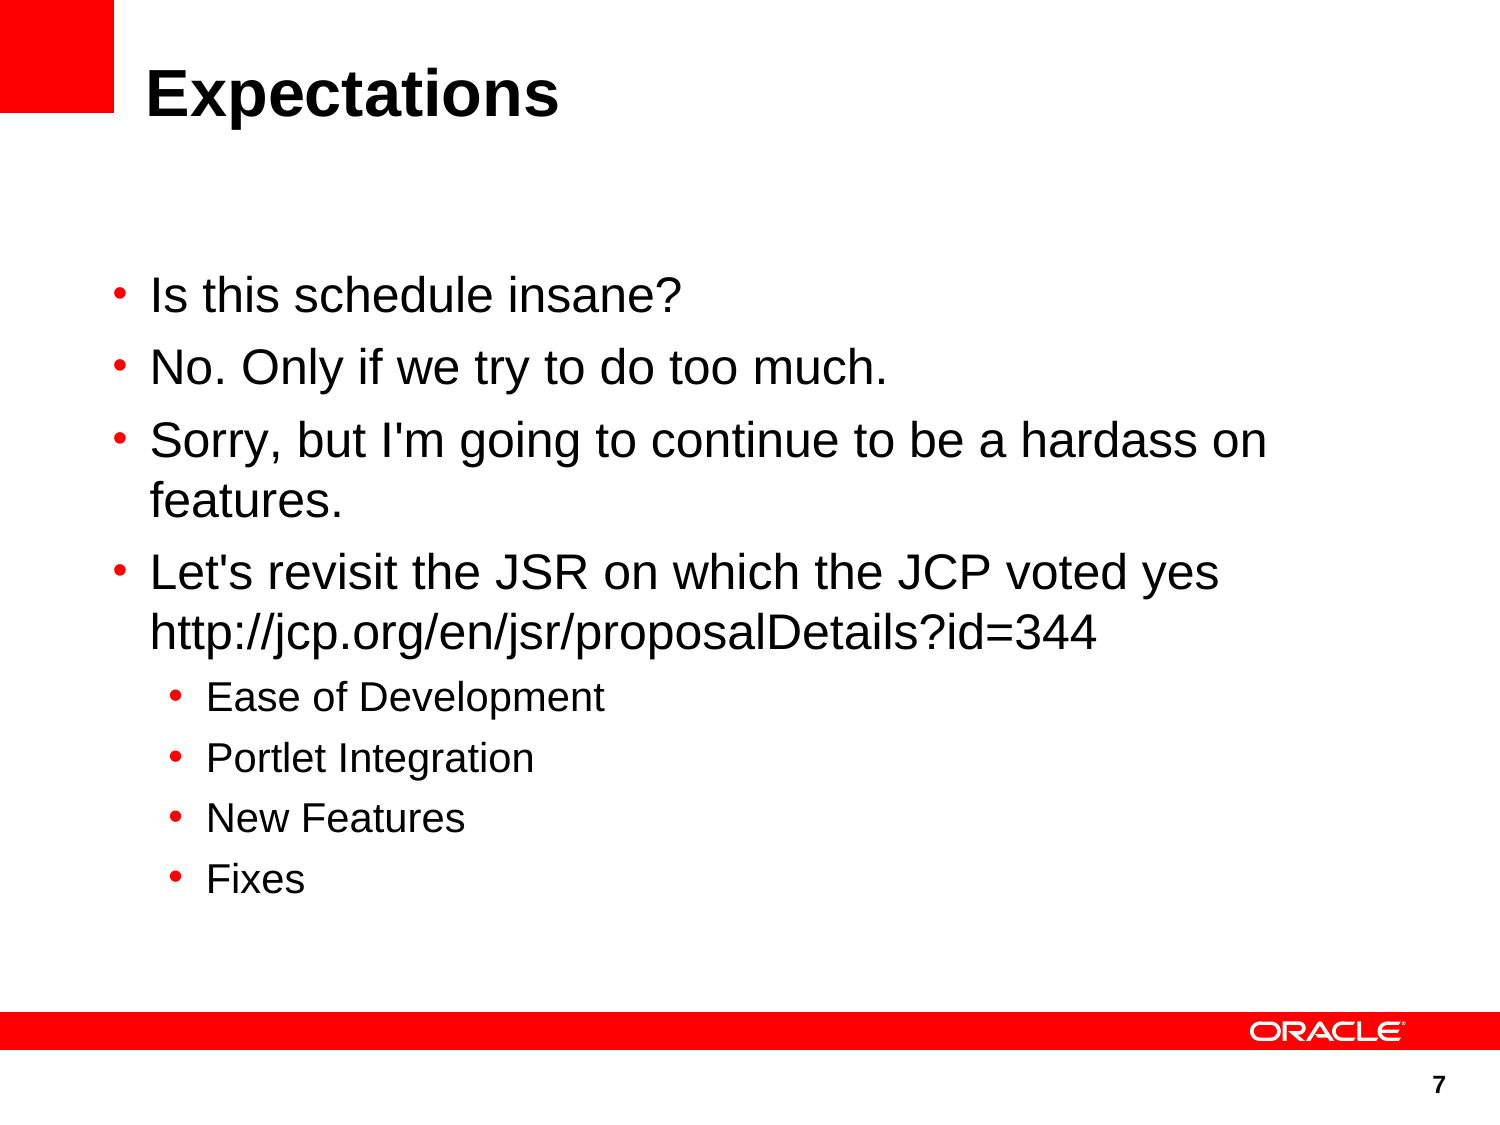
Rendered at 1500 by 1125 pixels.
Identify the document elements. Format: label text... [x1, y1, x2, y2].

picture [0, 0, 114, 113]
title Expectations [145, 49, 1390, 205]
picture [0, 1012, 1500, 1050]
list Is this schedule insane? No. Only if we try to do too much. Sorry, but I'm going to continue to be a hardass on features. Let's revisit the JSR on which the JCP voted yes http://jcp.org/en/jsr/proposalDetails?id=344 Ease of Development Portlet Integration New Features Fixes [112, 262, 1349, 961]
